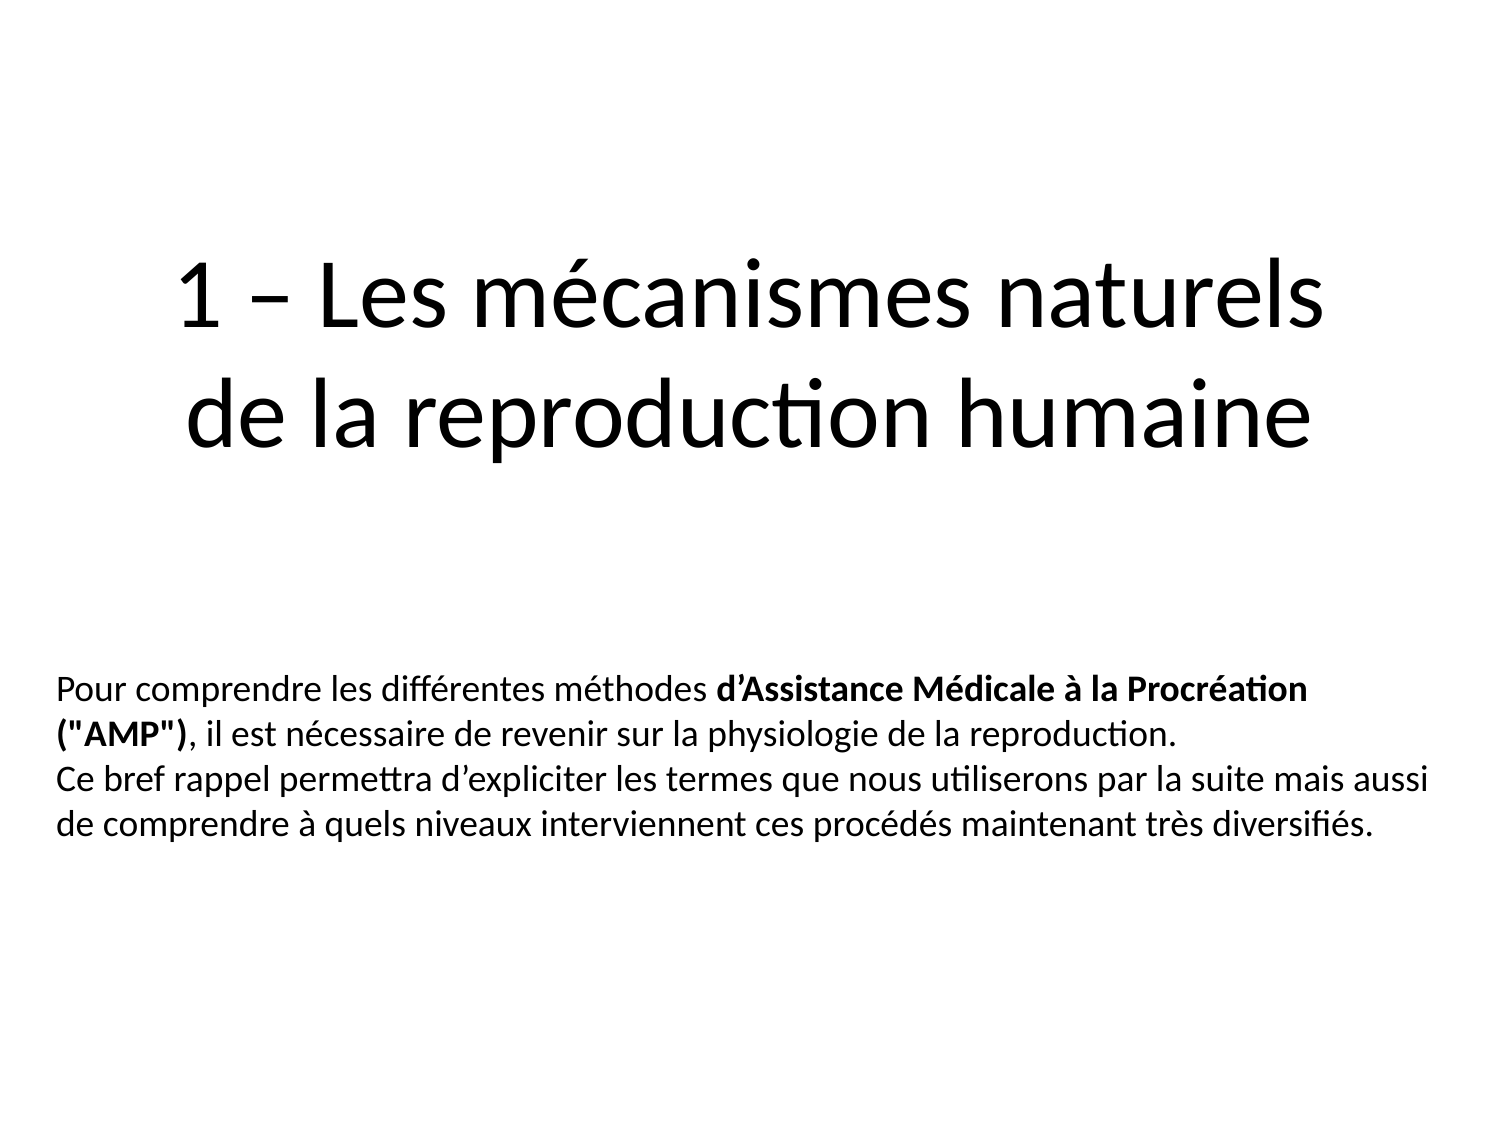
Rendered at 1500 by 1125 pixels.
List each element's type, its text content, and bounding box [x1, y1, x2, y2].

title 1 – Les mécanismes naturels de la reproduction humaine [112, 219, 1388, 461]
text_box Pour comprendre les différentes méthodes d’Assistance Médicale à la Procréation ("AMP"), il est nécessaire de revenir sur la physiologie de la reproduction. Ce bref rappel permettra d’expliciter les termes que nous utiliserons par la suite mais aussi de comprendre à quels niveaux interviennent ces procédés maintenant très diversifiés. [41, 656, 1459, 852]
